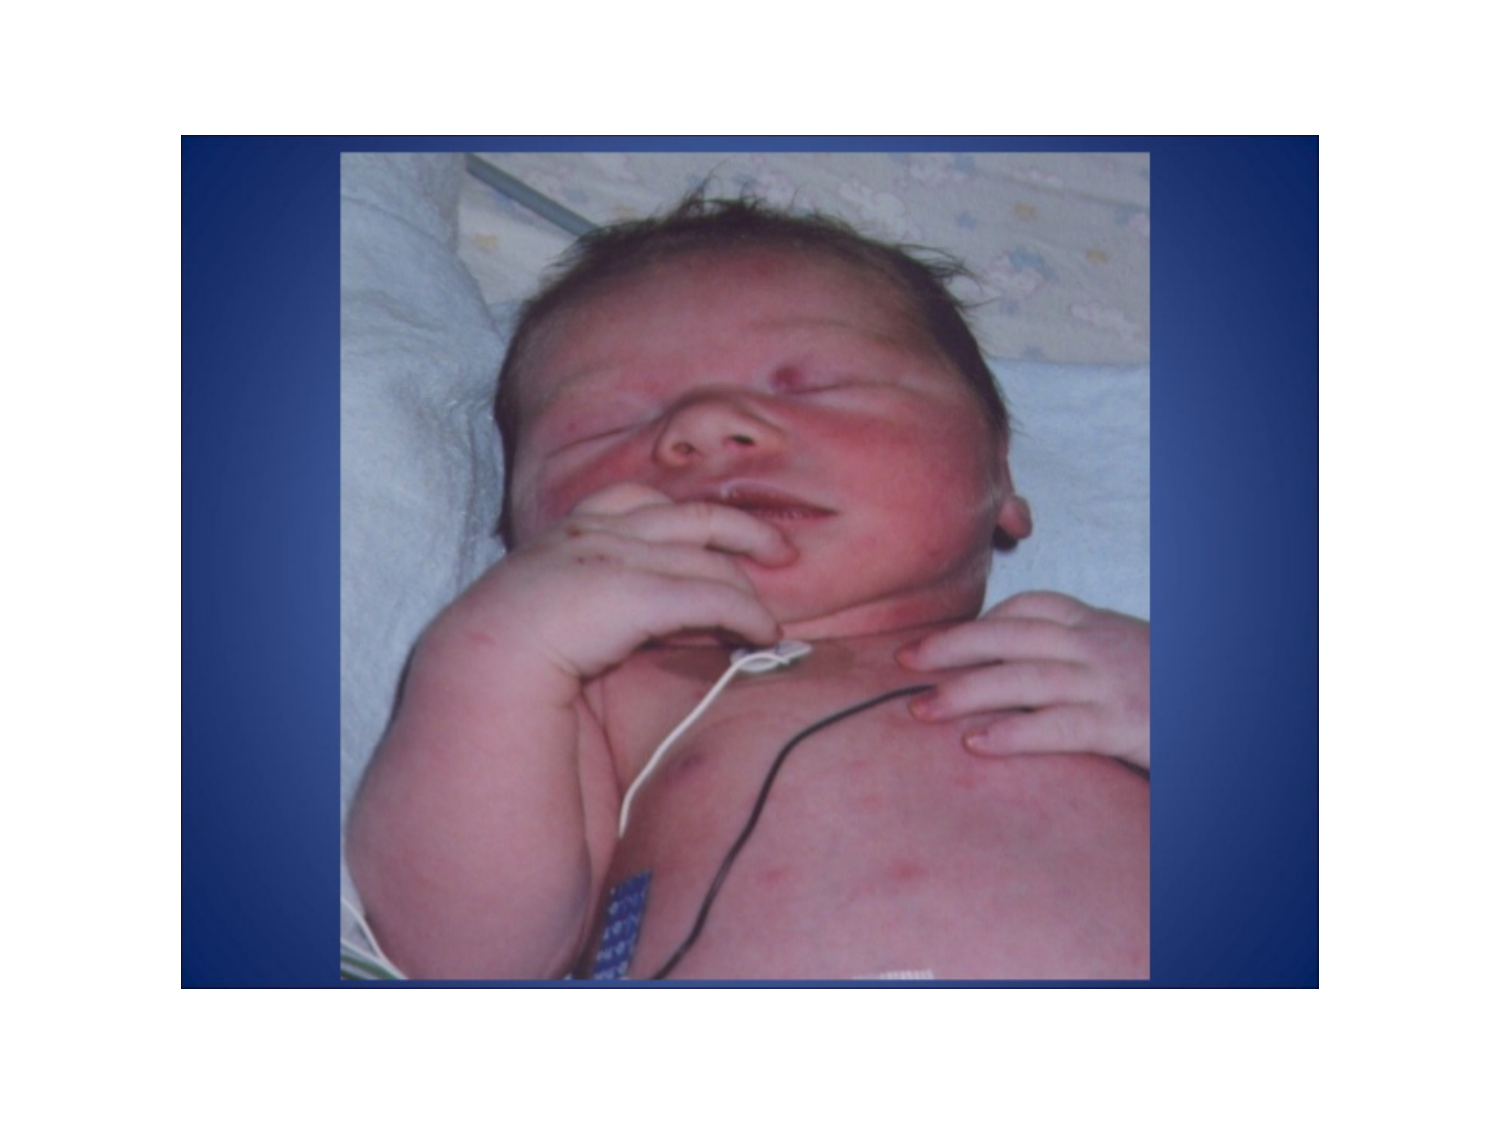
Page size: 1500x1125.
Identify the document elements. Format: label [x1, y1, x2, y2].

picture [181, 135, 1319, 990]
